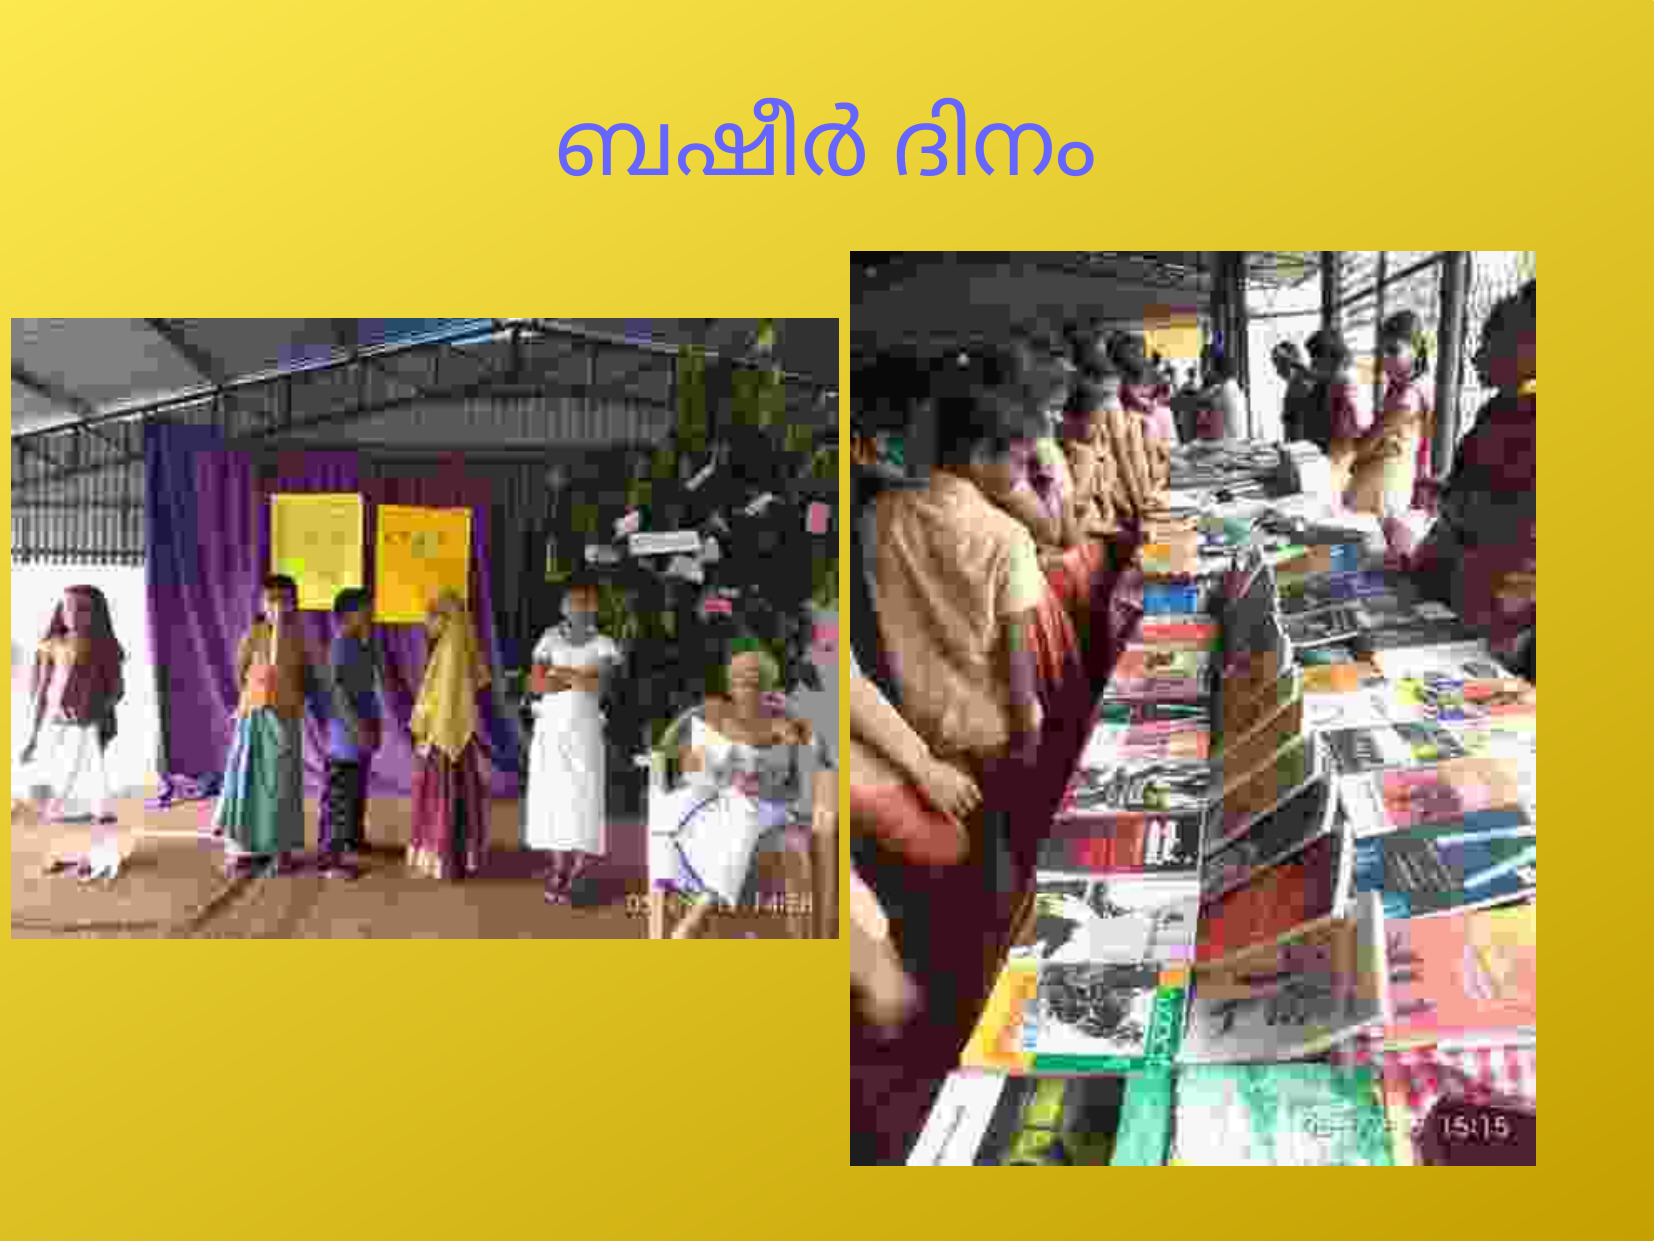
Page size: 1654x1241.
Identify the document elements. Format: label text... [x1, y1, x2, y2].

picture [11, 318, 839, 939]
picture [850, 251, 1536, 1166]
title ബ‍ഷീര്‍ ദിനം [82, 49, 1571, 257]
